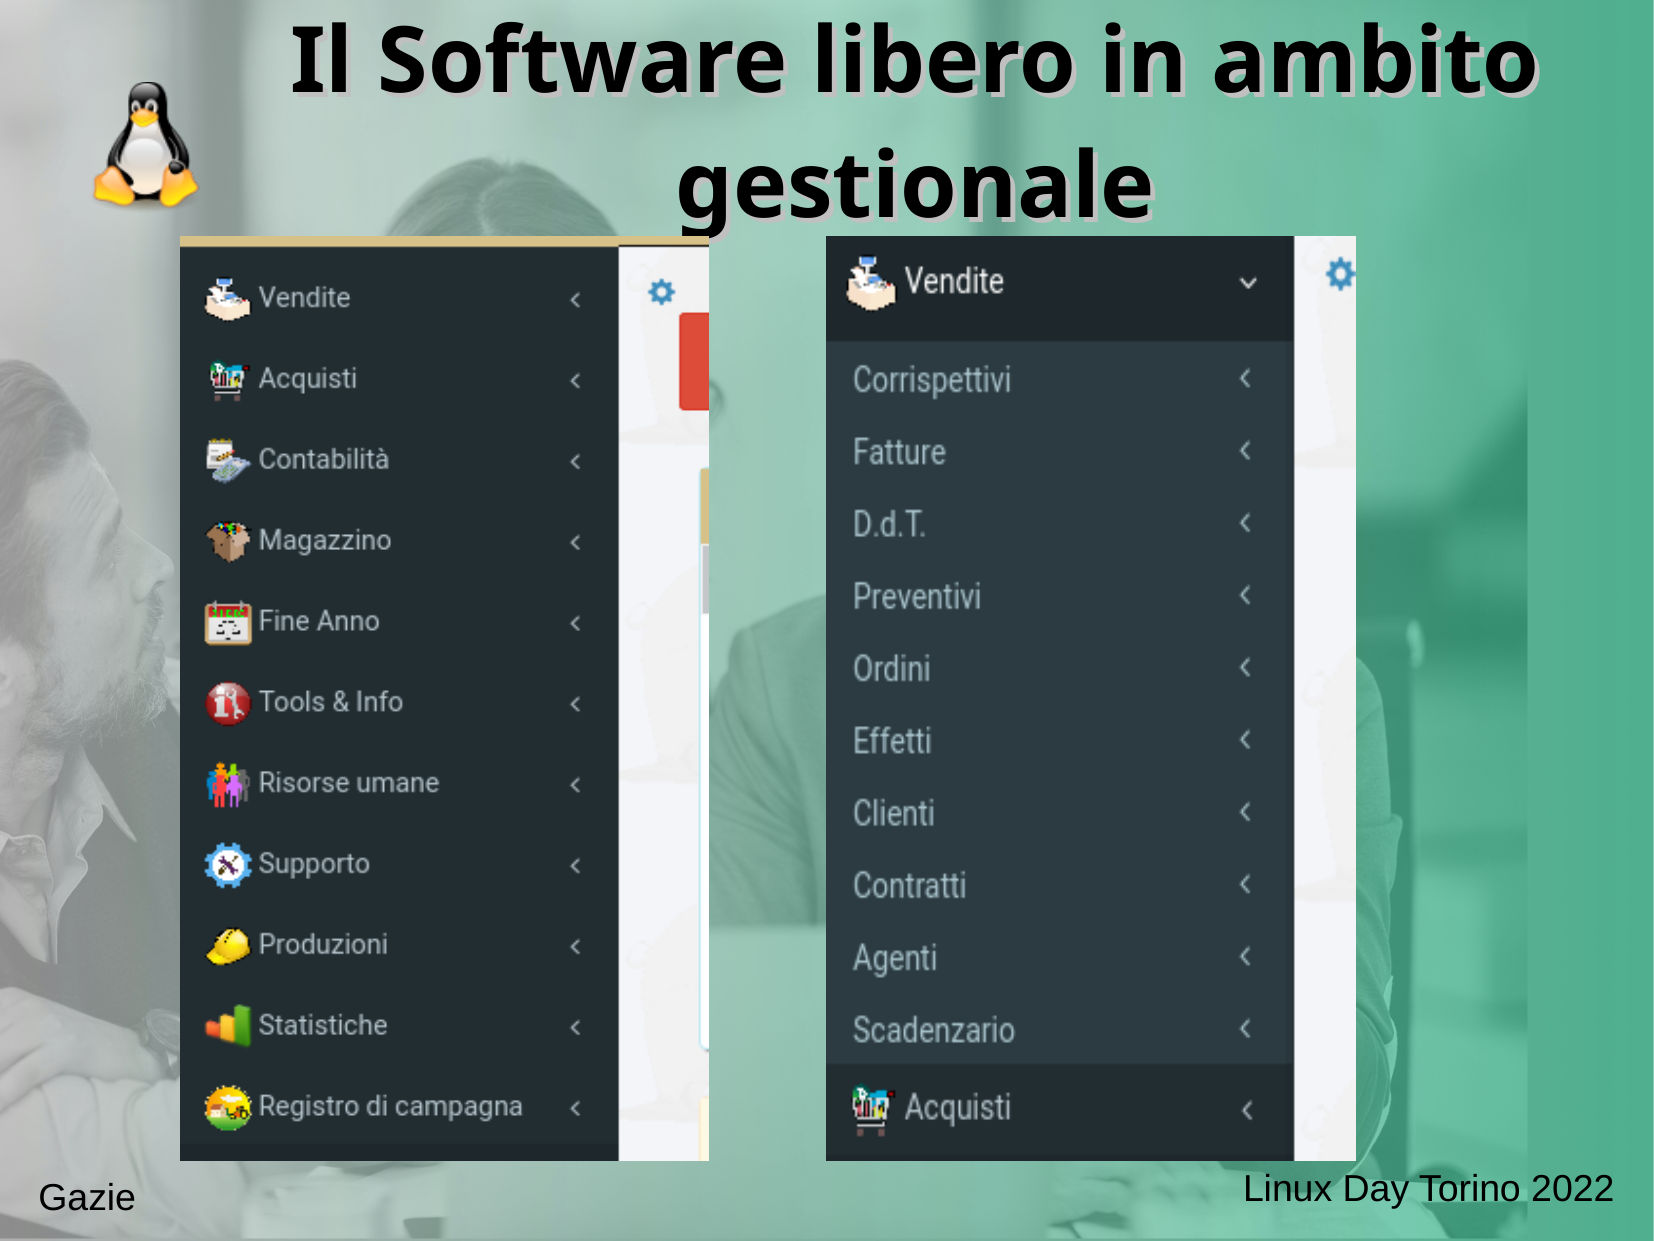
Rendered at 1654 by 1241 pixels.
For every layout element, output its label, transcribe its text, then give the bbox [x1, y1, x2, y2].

table_cell [709, 766, 792, 830]
table_header [709, 410, 792, 510]
table_cell [1356, 638, 1419, 702]
table_header [130, 410, 180, 510]
table_cell [1356, 766, 1419, 830]
table_cell [1419, 638, 1523, 702]
text_box Gazie [23, 1169, 152, 1227]
table_cell [709, 510, 792, 574]
table_cell [1356, 574, 1419, 638]
table_cell [1419, 702, 1523, 766]
picture [0, 0, 1654, 1241]
table_cell [792, 638, 826, 702]
table_cell [709, 638, 792, 702]
title Il Software libero in ambito gestionale [259, 17, 1571, 222]
table_cell [792, 574, 826, 638]
table_cell [130, 766, 180, 830]
table_cell [1419, 766, 1523, 830]
table_cell [1356, 702, 1419, 766]
table_header [1419, 410, 1523, 510]
table_cell [792, 702, 826, 766]
table_cell [1419, 574, 1523, 638]
table_cell [792, 510, 826, 574]
table_header [1356, 410, 1419, 510]
text_box Linux Day Torino 2022 [1228, 1159, 1630, 1217]
table_cell [709, 574, 792, 638]
table_header [792, 410, 826, 510]
table_cell [1356, 510, 1419, 574]
table_cell [130, 702, 180, 766]
table_cell [130, 574, 180, 638]
table_cell [130, 638, 180, 702]
table_cell [1419, 510, 1523, 574]
table_cell [709, 702, 792, 766]
table_cell [130, 510, 180, 574]
table_cell [792, 766, 826, 830]
